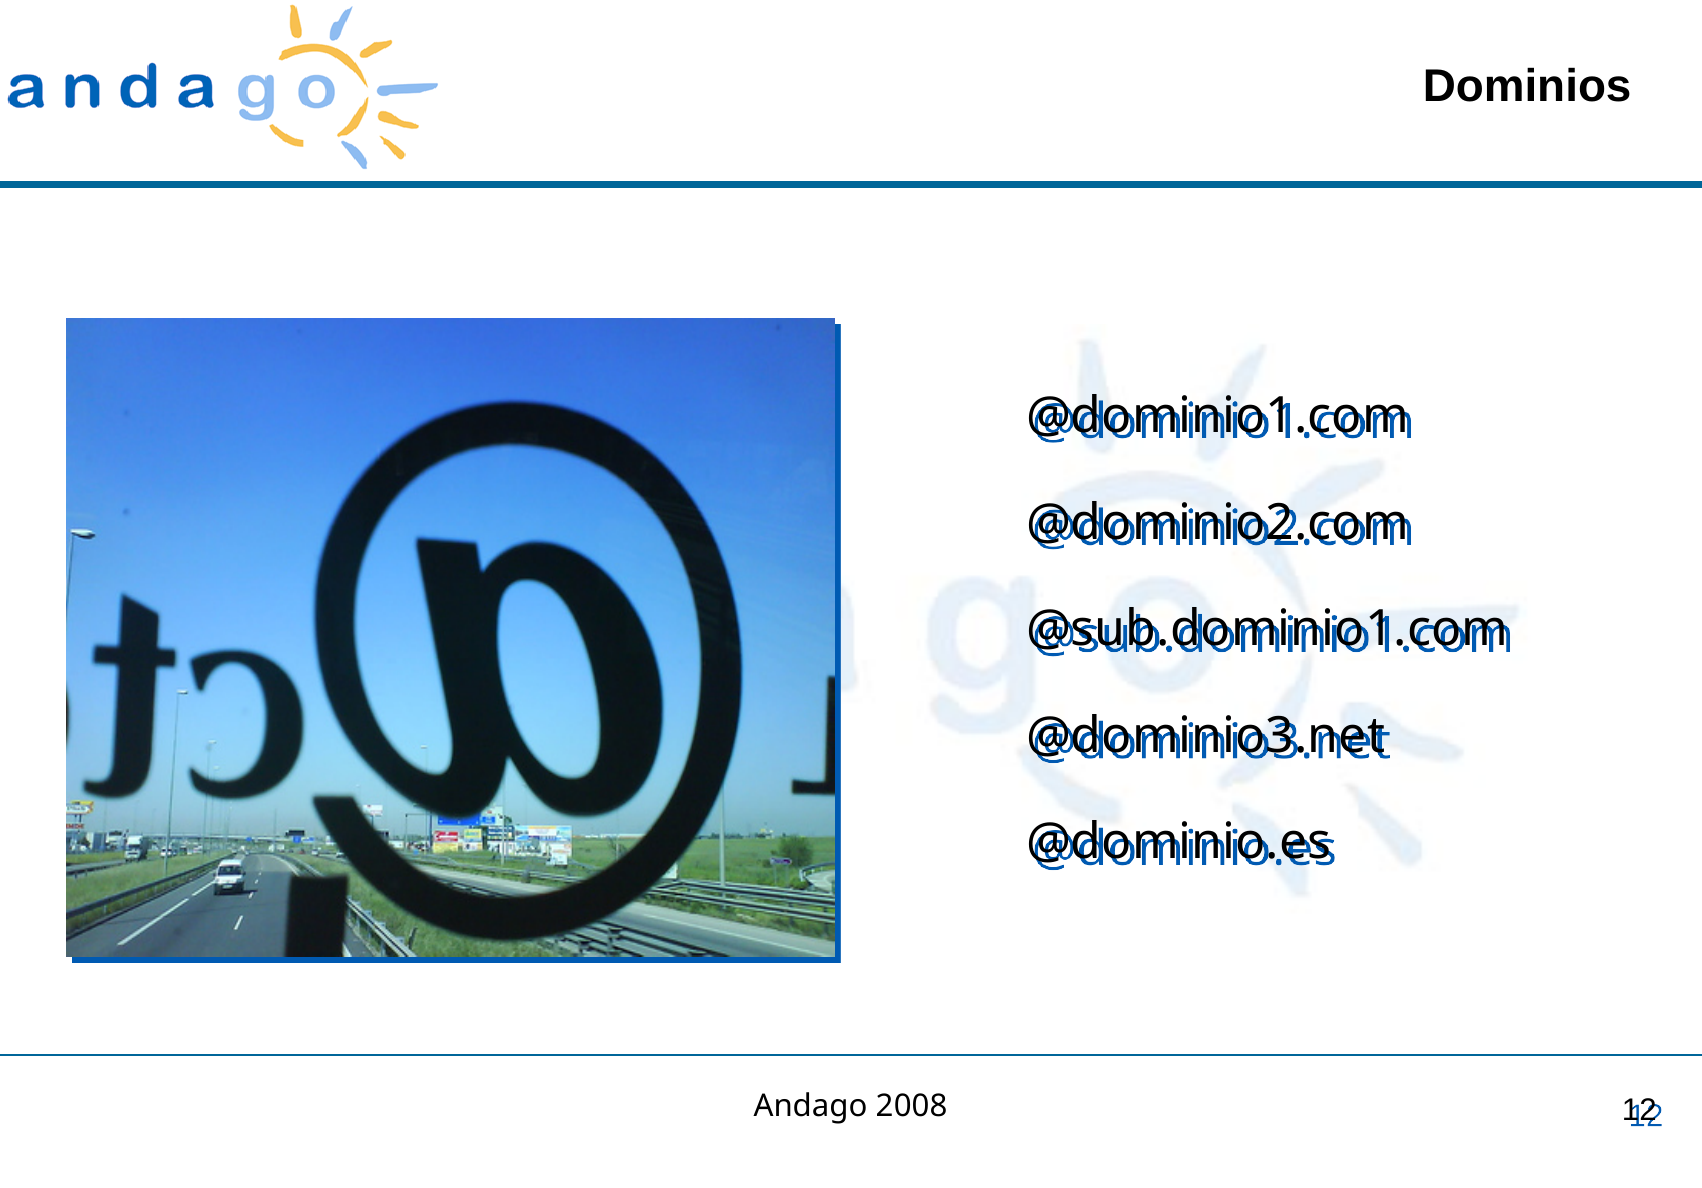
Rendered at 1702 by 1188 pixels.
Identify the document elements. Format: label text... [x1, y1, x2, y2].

picture [841, 324, 1538, 919]
text_box @dominio1.com @dominio2.com @sub.dominio1.com @dominio3.net @dominio.es [1009, 401, 1554, 859]
picture [0, 0, 255, 175]
title Dominios [255, 0, 1702, 181]
picture [66, 318, 835, 957]
